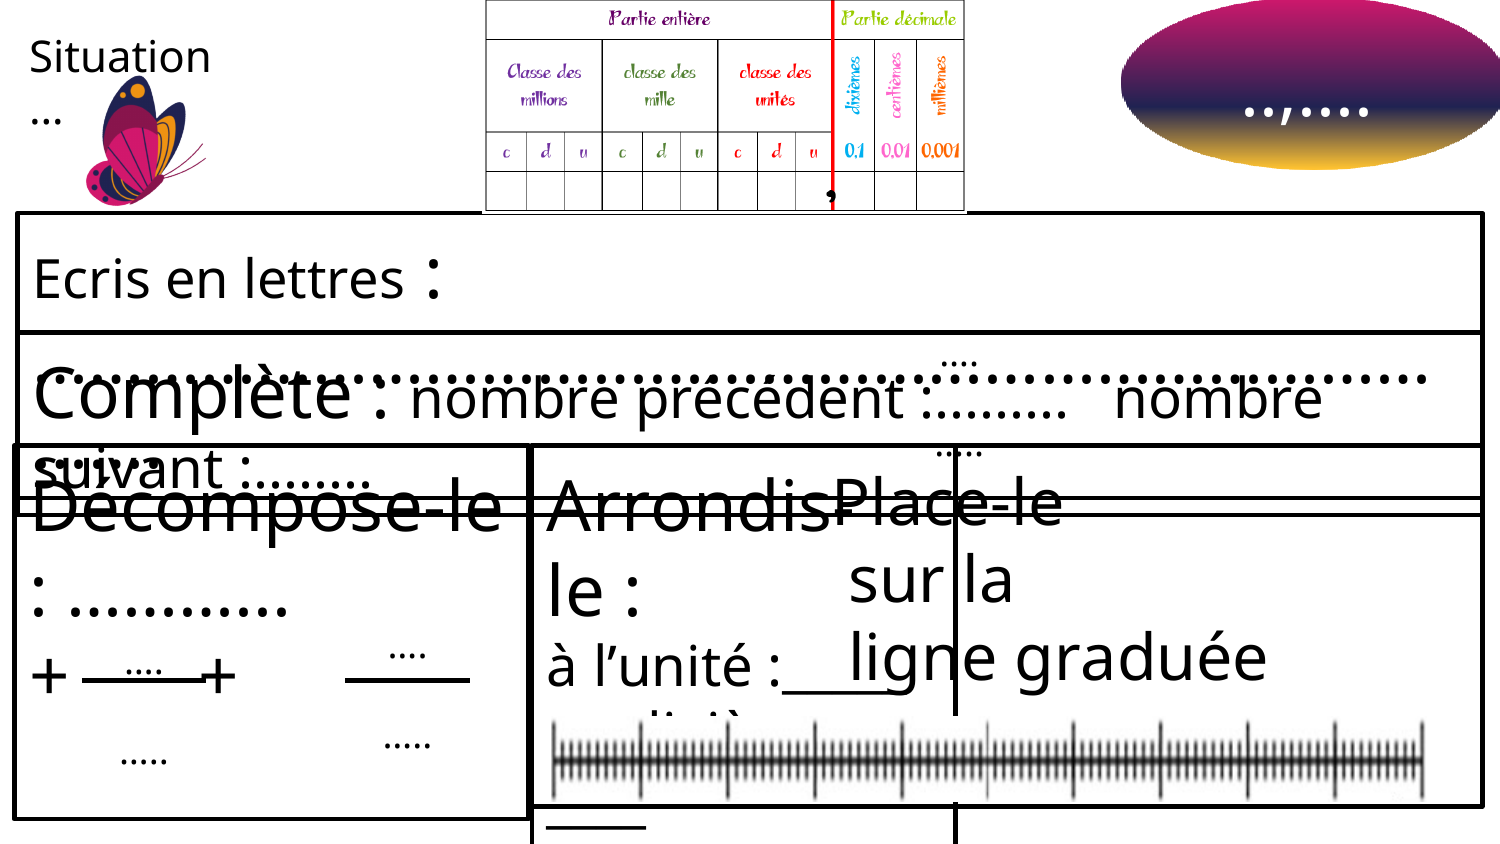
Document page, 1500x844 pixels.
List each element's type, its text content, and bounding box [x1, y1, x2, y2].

text_box Place-le sur la ligne graduée [531, 445, 1483, 807]
text_box …. ….. [345, 606, 470, 774]
picture [35, 97, 253, 211]
picture [482, 0, 967, 214]
text_box Ecris en lettres : ………………………………………………………………………. [17, 213, 1483, 330]
text_box …. ….. [81, 622, 207, 789]
text_box Décompose-le : ………... + + [20, 449, 529, 513]
text_box Décompose-le : ………... + + [14, 445, 529, 820]
text_box Complète : nombre précédent :......... nombre suivant :........ [17, 332, 897, 449]
text_box Situation … [14, 13, 269, 97]
picture [1080, 0, 1500, 186]
text_box …. ….. [897, 314, 1022, 482]
text_box Complète : nombre précédent :......... nombre suivant :........ [1022, 332, 1483, 443]
text_box ..,.... [1130, 30, 1500, 147]
